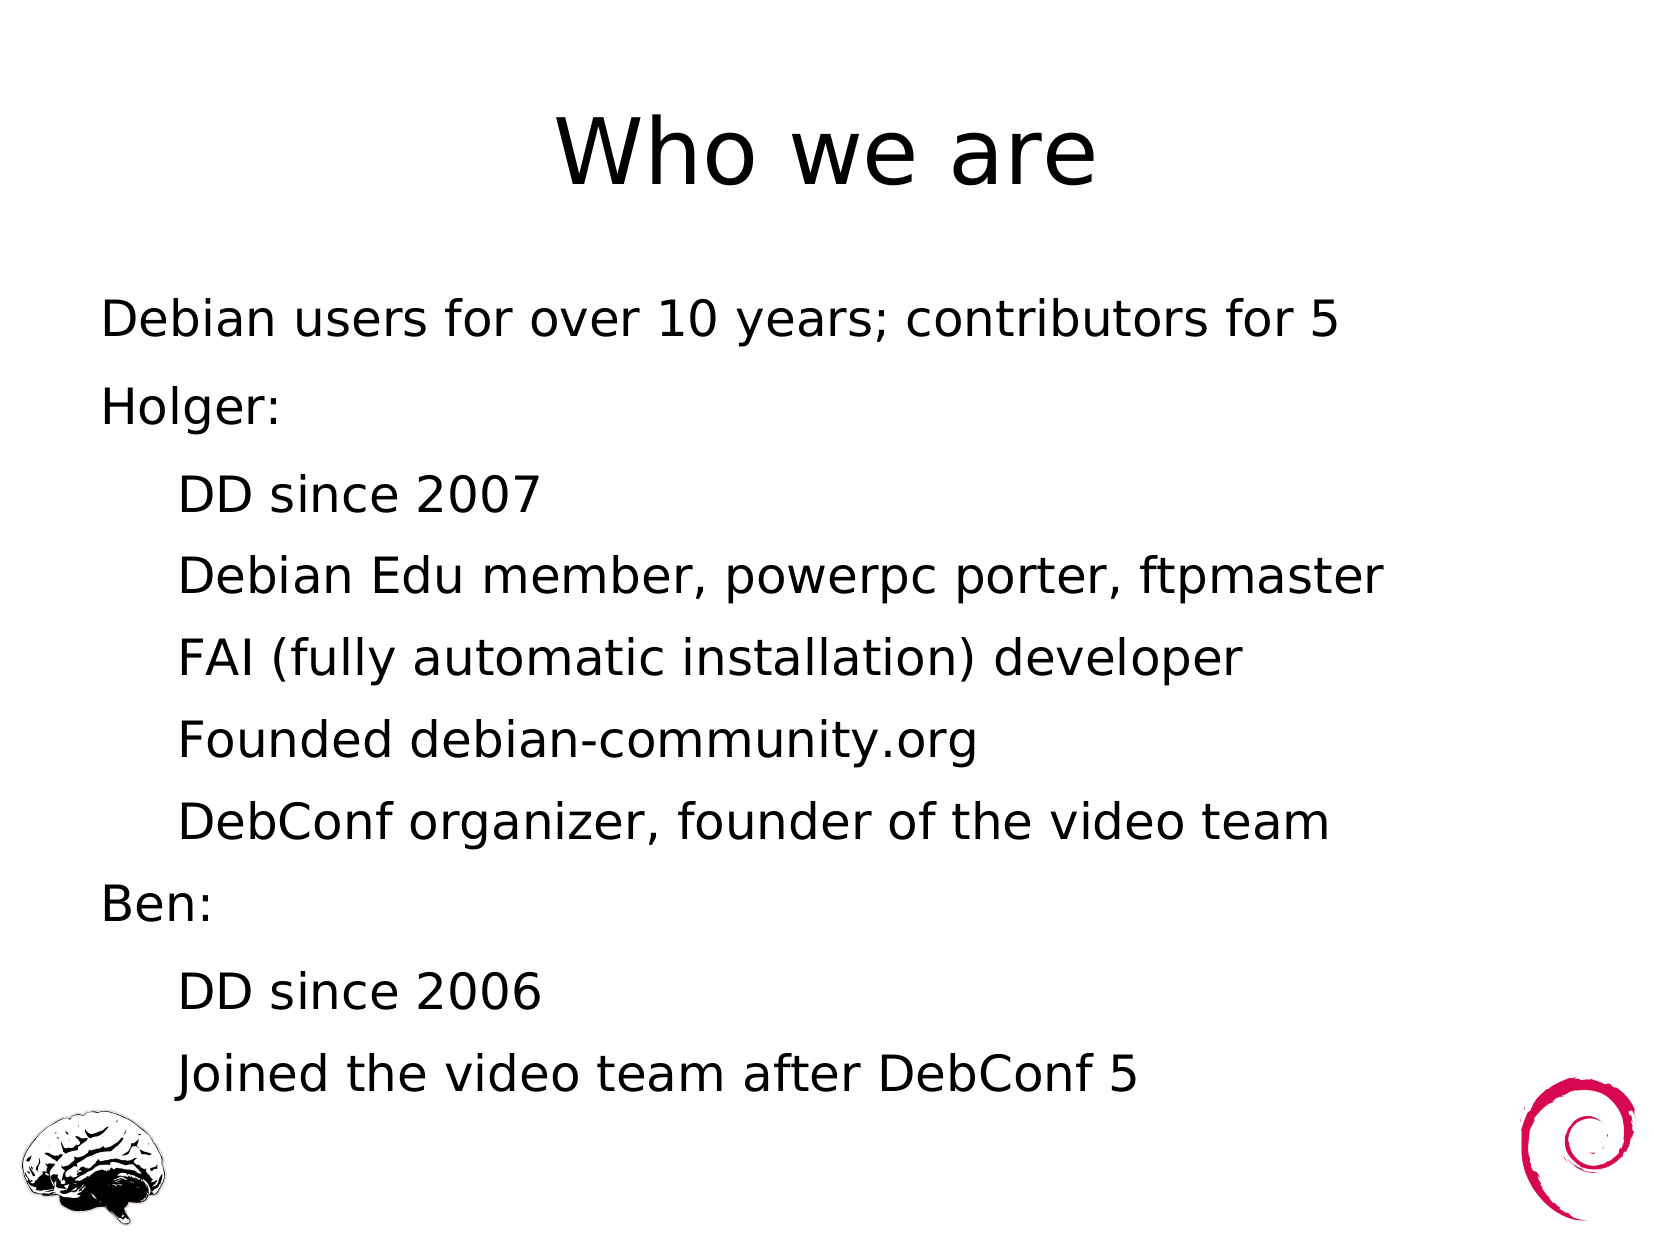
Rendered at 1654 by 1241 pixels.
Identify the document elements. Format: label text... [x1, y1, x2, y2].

title Who we are [82, 49, 1571, 257]
list Debian users for over 10 years; contributors for 5 Holger: DD since 2007 Debian Edu member, powerpc porter, ftpmaster FAI (fully automatic installation) developer Founded debian-community.org DebConf organizer, founder of the video team Ben: DD since 2006 Joined the video team after DebConf 5 [82, 290, 1571, 1109]
picture [19, 1108, 168, 1241]
picture [1519, 1075, 1638, 1222]
